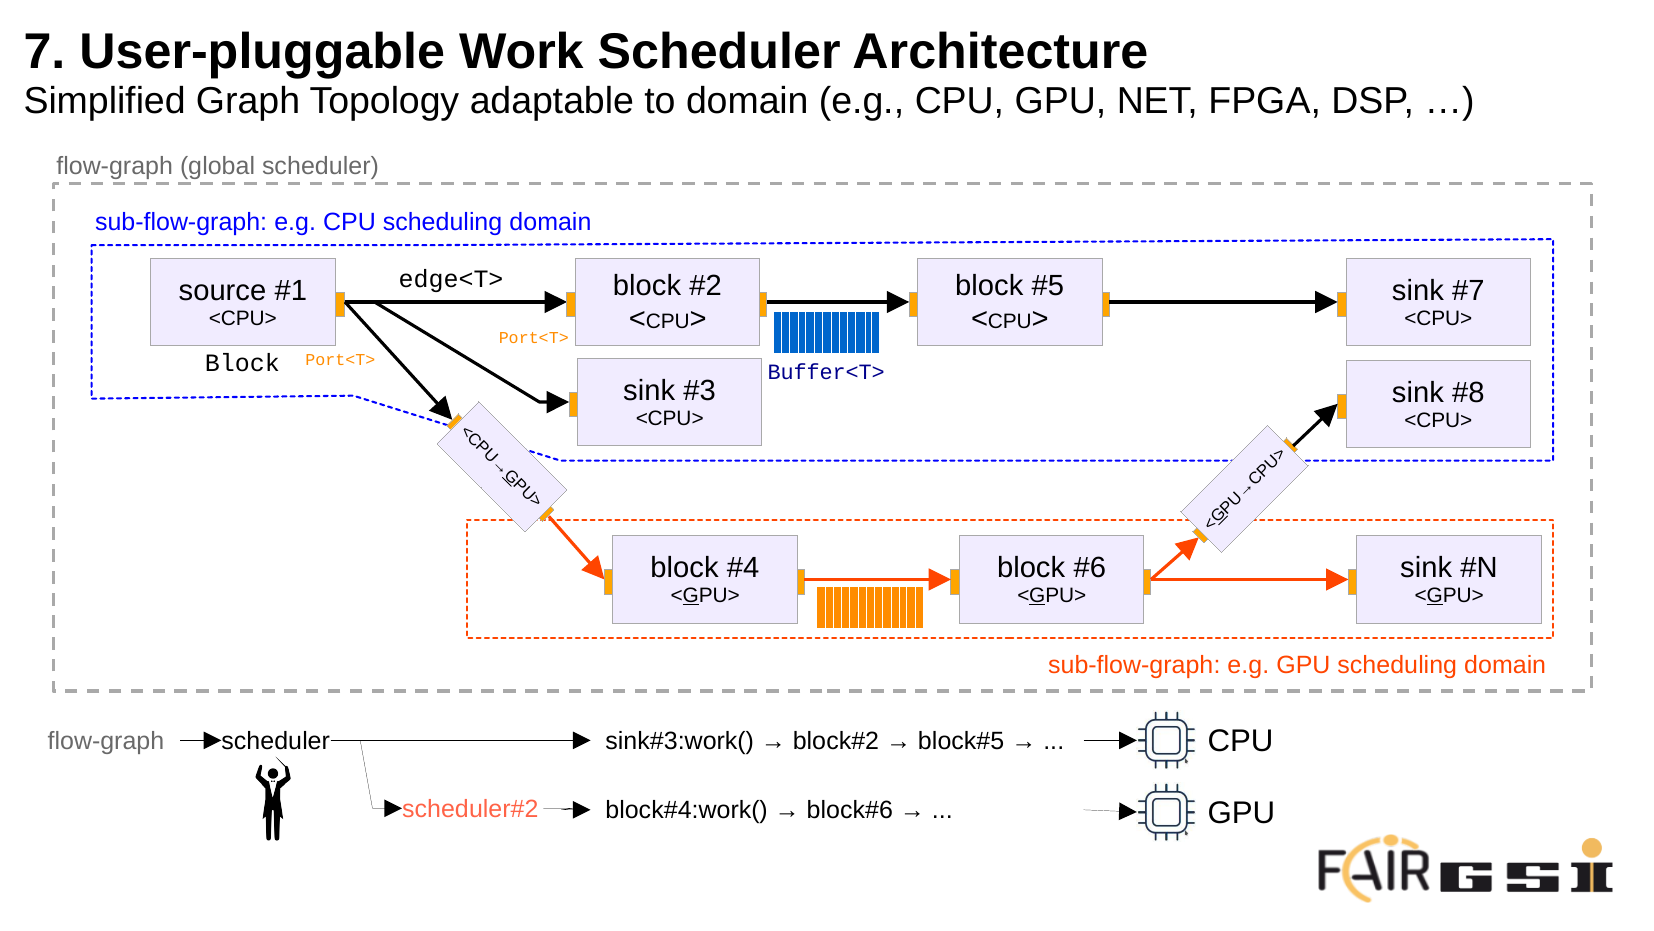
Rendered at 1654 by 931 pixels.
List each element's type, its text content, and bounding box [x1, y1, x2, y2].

table_header [790, 312, 798, 353]
table_header [774, 312, 781, 353]
table_header [842, 587, 849, 628]
table_header [883, 587, 891, 628]
text_box block#4:work() → block#6 → ... [590, 788, 1084, 832]
text_box <GPU→CPU> [1180, 425, 1309, 553]
text_box sub-flow-graph: e.g. GPU scheduling domain [989, 643, 1563, 687]
text_box flow-graph [32, 718, 181, 762]
text_box sink #8 <CPU> [1346, 360, 1531, 448]
text_box sink#3:work() → block#2 → block#5 → ... [590, 718, 1084, 762]
table_header [900, 587, 906, 628]
text_box Port<T> [484, 321, 584, 356]
table_header [859, 587, 866, 628]
text_box [909, 292, 917, 317]
text_box CPU [1192, 715, 1317, 766]
title 7. User-pluggable Work Scheduler Architecture Simplified Graph Topology adaptable to domain (e.g., CPU, GPU, NET, FPGA, DSP, …) [23, 5, 1638, 139]
text_box [336, 292, 345, 317]
table_header [875, 587, 882, 628]
text_box block #6 <GPU> [959, 535, 1144, 624]
text_box [1192, 528, 1208, 543]
table_header [866, 312, 871, 353]
picture [230, 755, 316, 842]
picture [1318, 833, 1430, 904]
text_box block #4 <GPU> [612, 535, 798, 624]
table_header [916, 587, 923, 628]
text_box scheduler#2 [401, 786, 544, 830]
text_box [1348, 569, 1356, 595]
text_box block #5 <CPU> [917, 258, 1103, 346]
table_header [834, 587, 841, 628]
text_box [760, 292, 767, 317]
text_box sink #N <GPU> [1356, 535, 1542, 624]
table_header [815, 312, 822, 353]
text_box Buffer<T> [752, 354, 900, 394]
table_header [817, 587, 825, 628]
text_box Block [190, 343, 295, 387]
text_box sink #3 <CPU> [577, 358, 762, 446]
text_box GPU [1192, 787, 1317, 838]
picture [1136, 710, 1196, 770]
text_box sink #7 <CPU> [1346, 258, 1531, 346]
text_box sub-flow-graph: e.g. CPU scheduling domain [80, 200, 659, 244]
text_box scheduler [221, 718, 331, 762]
text_box [446, 413, 462, 429]
table_header [823, 312, 831, 353]
text_box [566, 292, 575, 317]
text_box source #1 <CPU> [150, 258, 336, 346]
table_header [872, 312, 879, 353]
text_box [1337, 394, 1346, 419]
text_box [539, 506, 554, 522]
text_box flow-graph (global scheduler) [41, 144, 414, 188]
text_box [1284, 437, 1298, 452]
text_box [604, 569, 612, 595]
table_header [907, 587, 915, 628]
text_box [1337, 292, 1346, 317]
table_header [826, 587, 833, 628]
text_box edge<T> [383, 259, 519, 303]
table_header [782, 312, 789, 353]
text_box [1144, 569, 1151, 595]
table_header [856, 312, 865, 353]
table_header [850, 587, 858, 628]
table_header [867, 587, 874, 628]
table_header [848, 312, 855, 353]
text_box Port<T> [290, 343, 391, 378]
text_box [1103, 292, 1110, 317]
picture [1136, 782, 1196, 842]
table_header [806, 312, 814, 353]
table_header [832, 312, 839, 353]
picture [1439, 836, 1615, 895]
table_header [799, 312, 805, 353]
text_box [569, 392, 577, 417]
text_box [950, 569, 959, 595]
table_header [840, 312, 847, 353]
text_box [798, 569, 805, 595]
text_box <CPU→GPU> [437, 401, 567, 532]
table_header [892, 587, 899, 628]
text_box block #2 <CPU> [575, 258, 760, 346]
